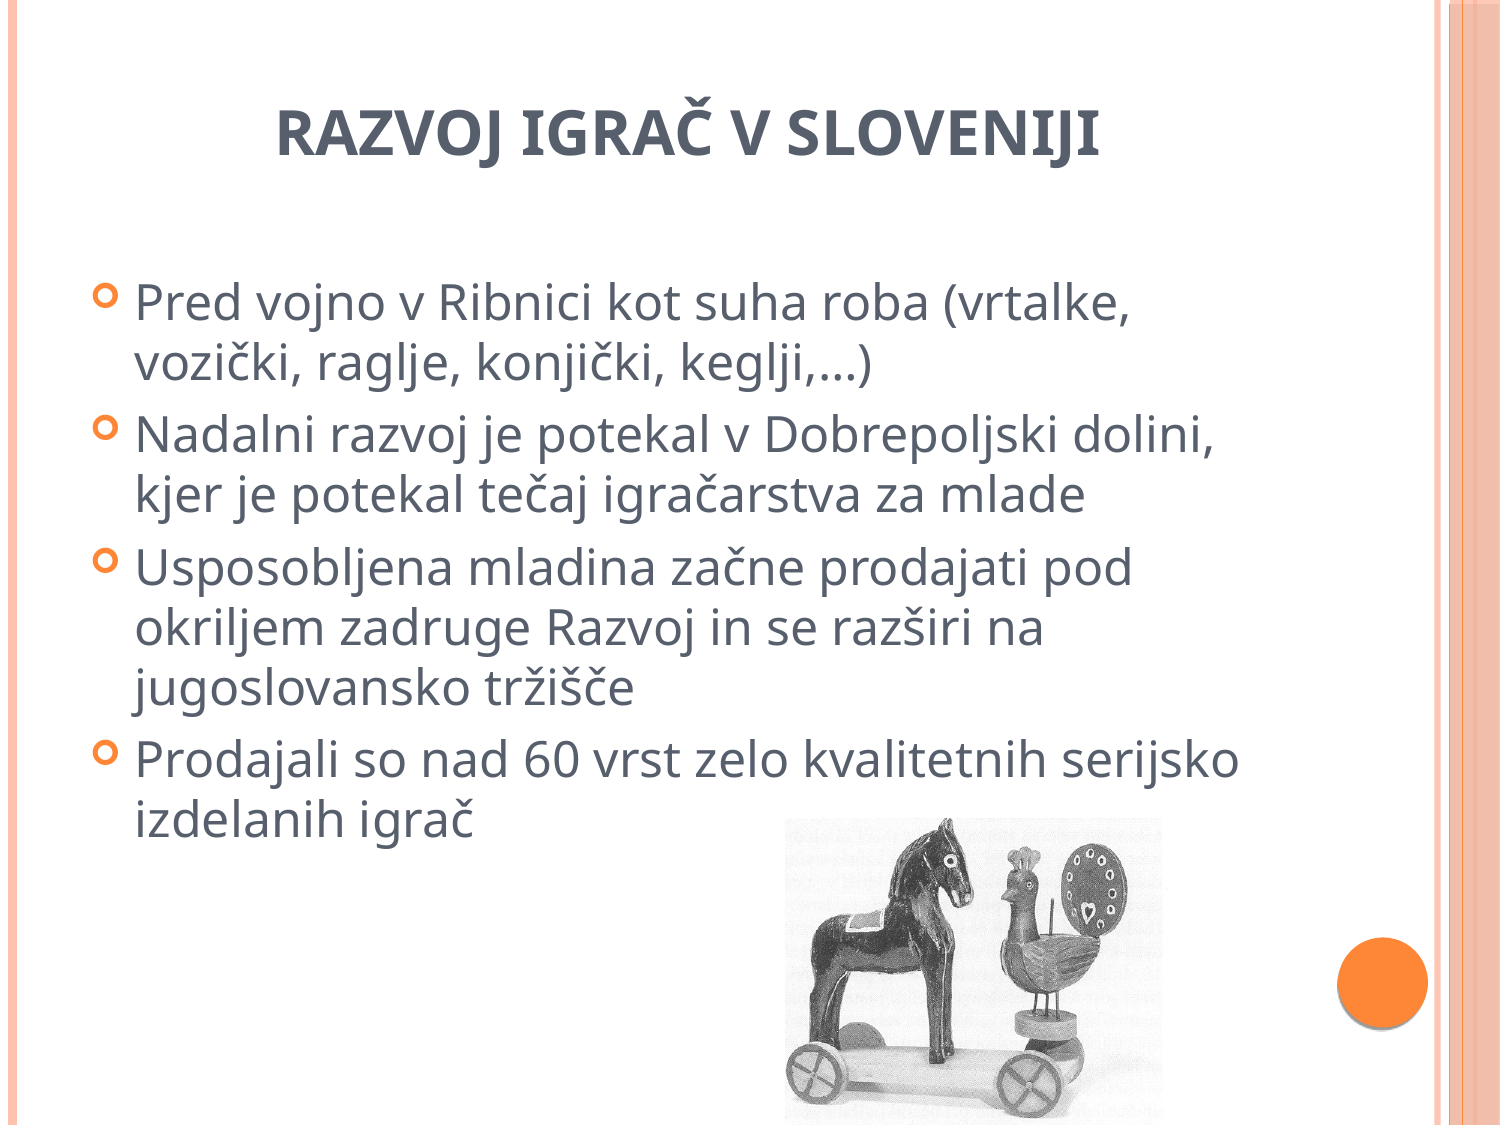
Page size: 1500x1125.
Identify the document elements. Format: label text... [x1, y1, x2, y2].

list Pred vojno v Ribnici kot suha roba (vrtalke, vozički, raglje, konjički, keglji,…) Nadalni razvoj je potekal v Dobrepoljski dolini, kjer je potekal tečaj igračarstva za mlade Usposobljena mladina začne prodajati pod okriljem zadruge Razvoj in se razširi na jugoslovansko tržišče Prodajali so nad 60 vrst zelo kvalitetnih serijsko izdelanih igrač [75, 262, 1300, 1079]
picture [785, 818, 1173, 1125]
title Razvoj igrač v sloveniji [75, 0, 1300, 176]
